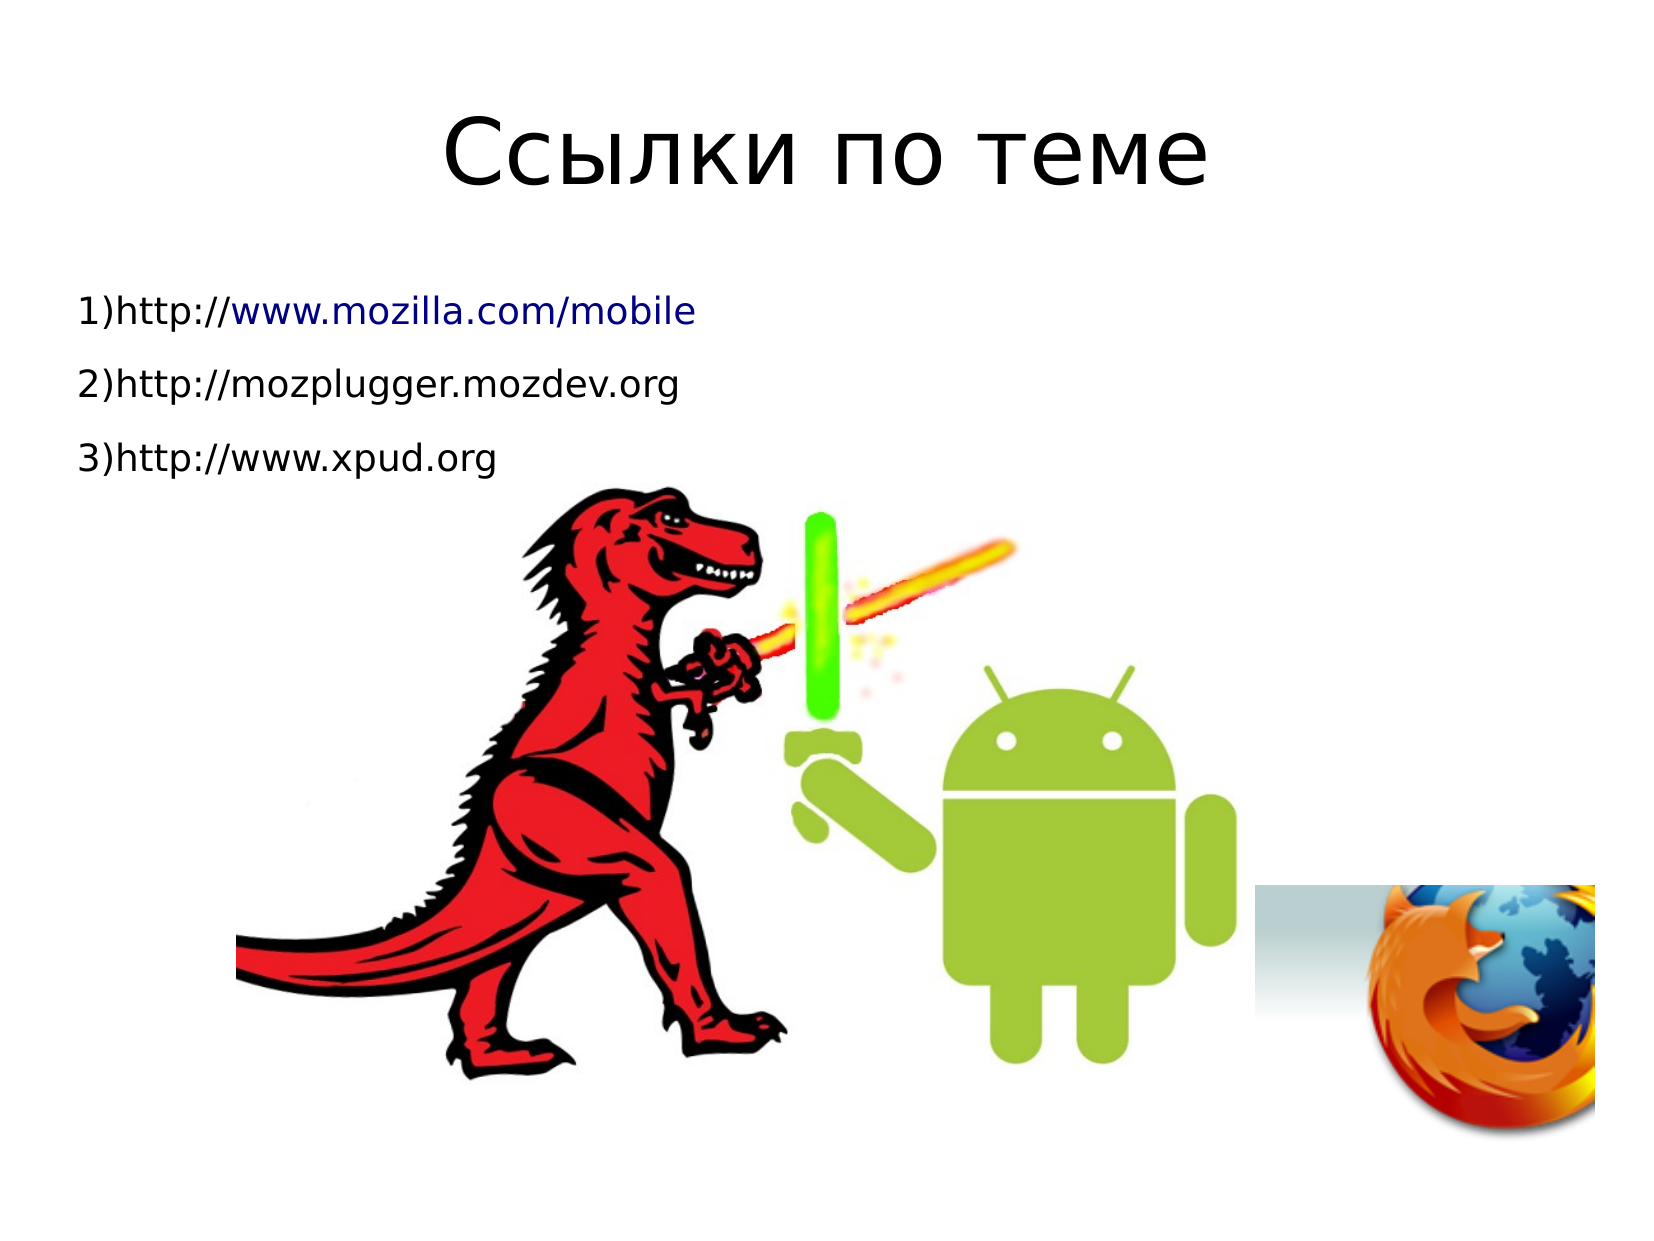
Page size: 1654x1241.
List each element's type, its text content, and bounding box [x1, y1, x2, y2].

title Ссылки по теме [82, 56, 1571, 250]
list http://www.mozilla.com/mobile http://mozplugger.mozdev.org http://www.xpud.org [76, 290, 1565, 1094]
picture [236, 885, 1595, 1168]
